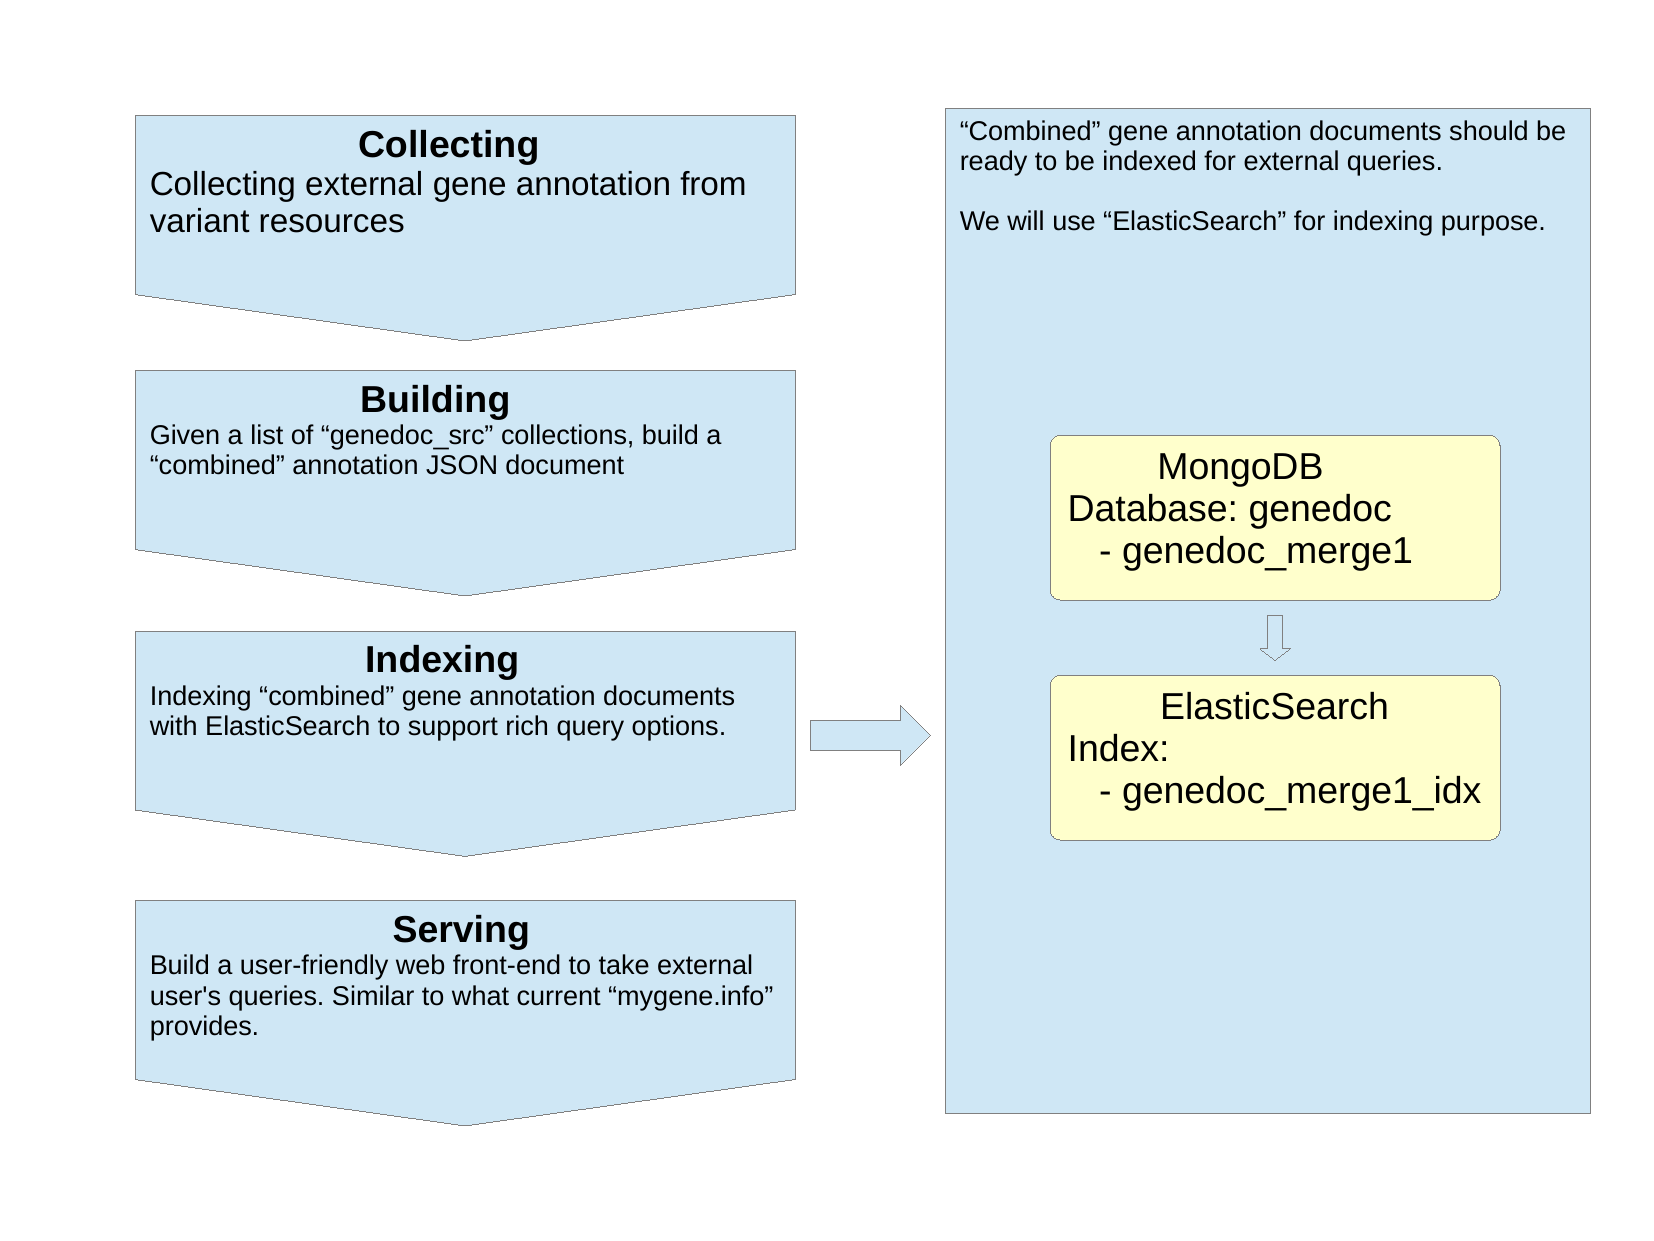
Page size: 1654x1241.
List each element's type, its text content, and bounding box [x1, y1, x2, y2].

text_box Building Given a list of “genedoc_src” collections, build a “combined” annotation JSON document [135, 370, 796, 596]
text_box Collecting Collecting external gene annotation from variant resources [135, 115, 796, 341]
text_box Serving Build a user-friendly web front-end to take external user's queries. Similar to what current “mygene.info” provides. [135, 900, 796, 1126]
text_box ElasticSearch Index: - genedoc_merge1_idx [1050, 675, 1501, 841]
text_box MongoDB Database: genedoc - genedoc_merge1 [1050, 435, 1501, 601]
text_box [1260, 615, 1291, 661]
text_box Indexing Indexing “combined” gene annotation documents with ElasticSearch to support rich query options. [135, 631, 796, 857]
text_box “Combined” gene annotation documents should be ready to be indexed for external queries. We will use “ElasticSearch” for indexing purpose. [945, 108, 1591, 1114]
text_box [810, 705, 931, 766]
